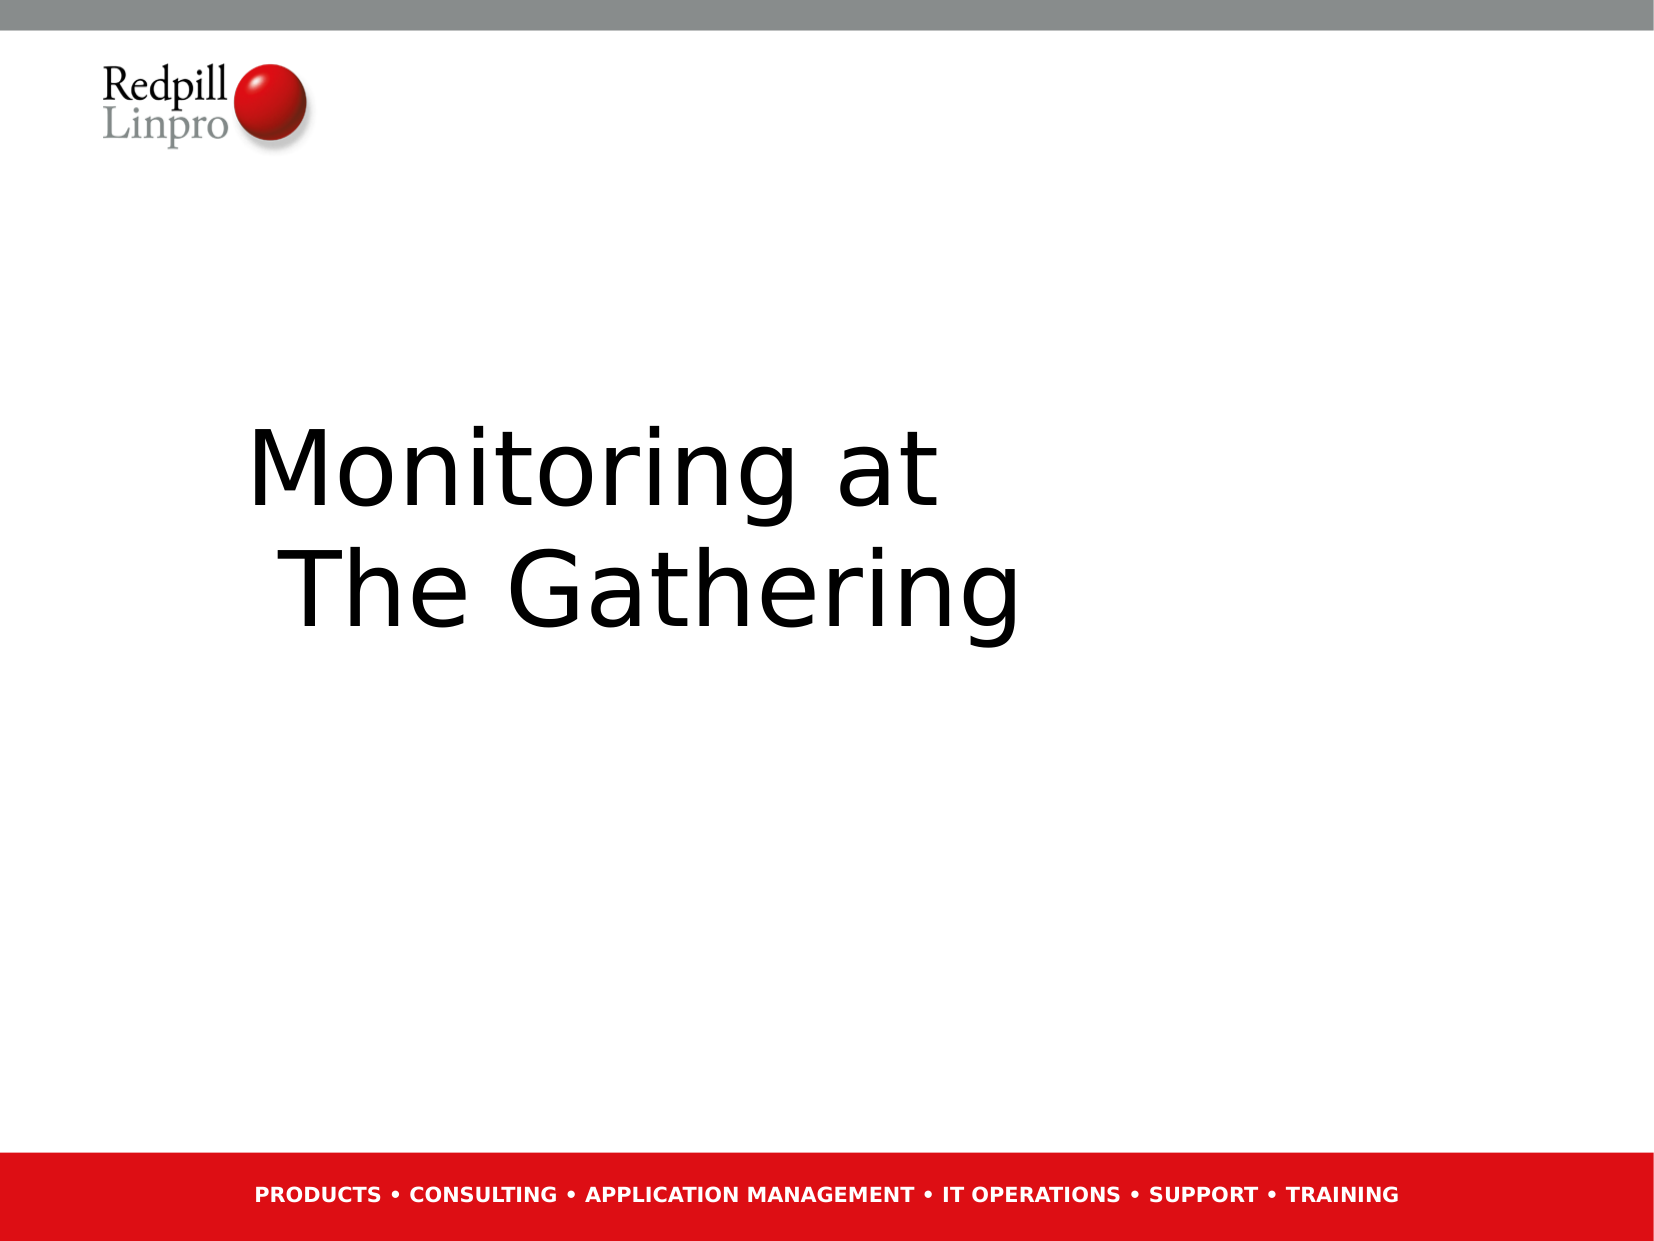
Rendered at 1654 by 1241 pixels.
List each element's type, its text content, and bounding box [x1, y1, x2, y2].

text_box Monitoring at The Gathering [230, 401, 1506, 916]
picture [0, 0, 1654, 1241]
